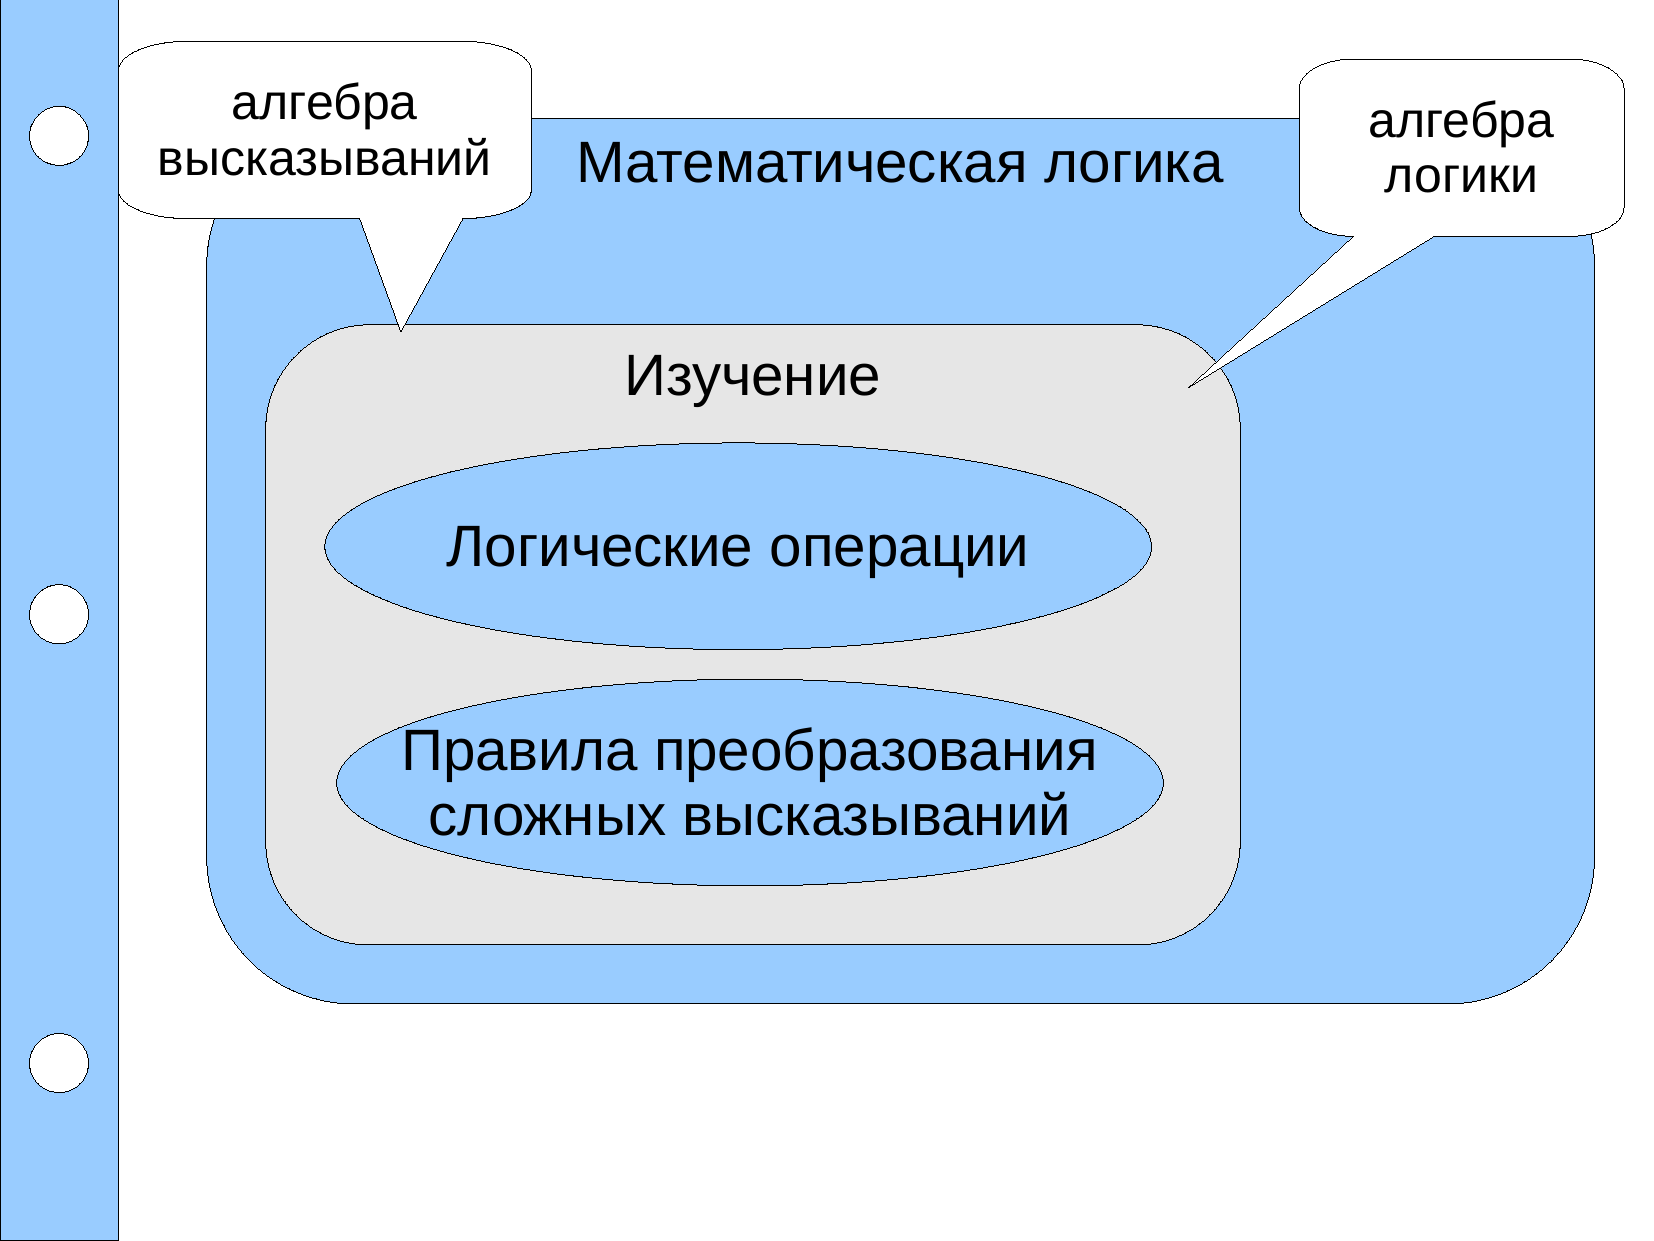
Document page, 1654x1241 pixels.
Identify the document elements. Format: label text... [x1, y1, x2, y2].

text_box Правила преобразования сложных высказываний [336, 679, 1164, 886]
text_box алгебра высказываний [118, 41, 532, 332]
text_box Математическая логика [206, 219, 1595, 1004]
text_box Изучение [265, 324, 1241, 945]
text_box Логические операции [324, 442, 1152, 650]
text_box [0, 0, 119, 1241]
text_box Математическая логика [406, 118, 1351, 361]
text_box алгебра логики [1188, 59, 1625, 388]
